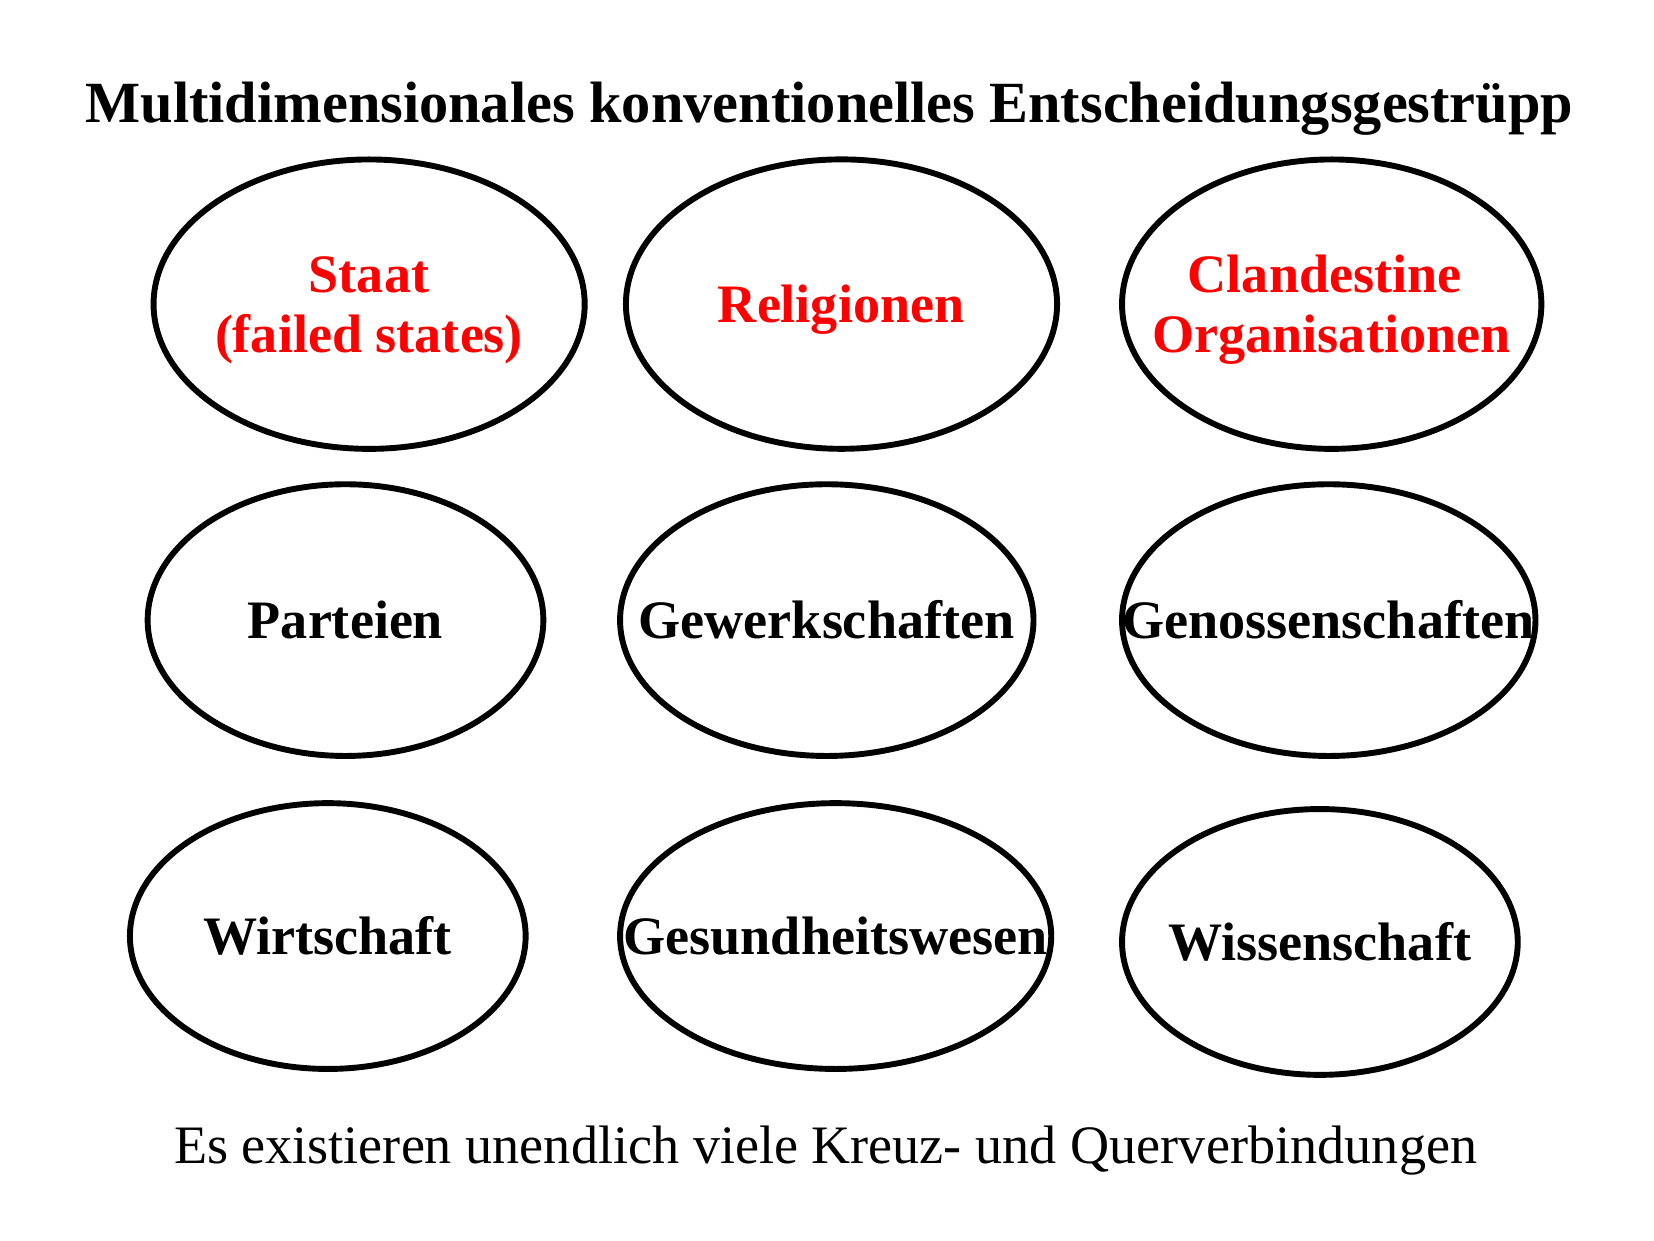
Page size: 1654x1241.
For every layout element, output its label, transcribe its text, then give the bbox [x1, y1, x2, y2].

text_box Multidimensionales konventionelles Entscheidungsgestrüpp [70, 62, 1607, 143]
text_box Gewerkschaften [620, 484, 1034, 756]
text_box Wirtschaft [129, 803, 526, 1069]
text_box Parteien [147, 484, 544, 756]
text_box Es existieren unendlich viele Kreuz- und Querverbindungen [159, 1107, 1495, 1183]
text_box Wissenschaft [1122, 809, 1518, 1075]
text_box Gesundheitswesen [620, 803, 1052, 1069]
text_box Genossenschaften [1122, 484, 1536, 756]
text_box Clandestine Organisationen [1122, 159, 1542, 449]
text_box Religionen [625, 159, 1058, 449]
text_box Staat (failed states) [153, 159, 585, 449]
